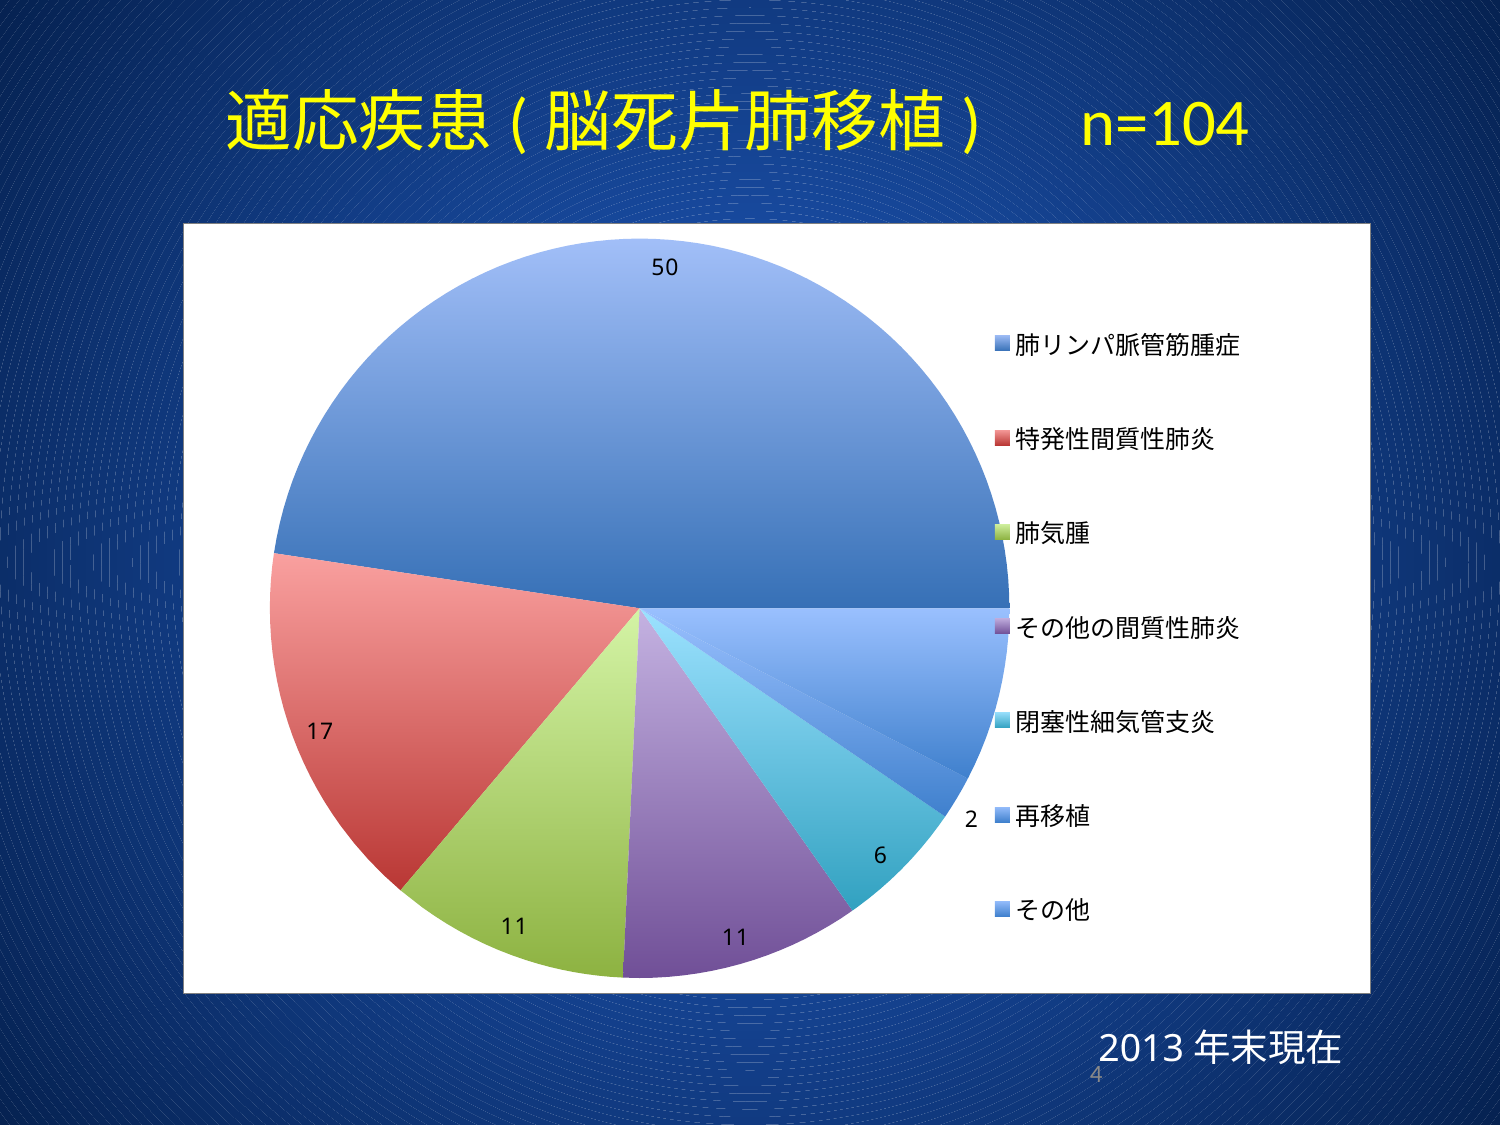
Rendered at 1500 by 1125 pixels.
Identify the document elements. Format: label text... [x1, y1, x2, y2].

text_box 適応疾患(脳死片肺移植) n=104 [62, 24, 1413, 213]
chart [183, 222, 1371, 994]
text_box 2013年末現在 [1083, 1016, 1341, 1078]
text_box 4 [1074, 1042, 1426, 1103]
